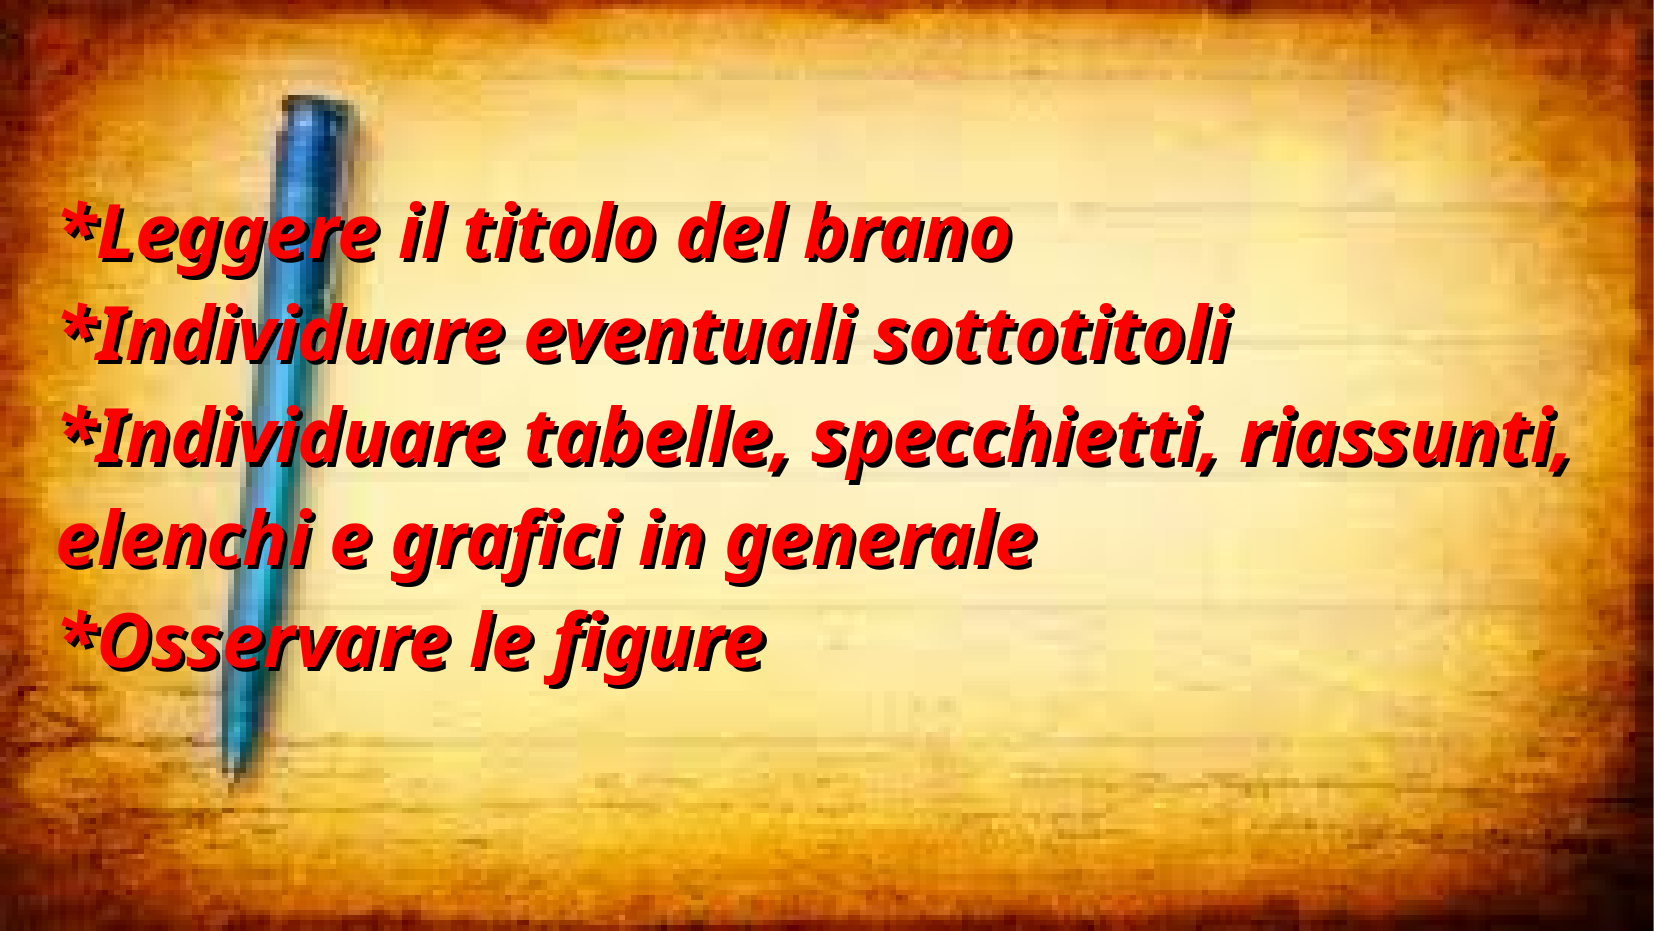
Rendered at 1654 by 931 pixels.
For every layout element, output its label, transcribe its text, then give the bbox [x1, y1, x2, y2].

subtitle *Leggere il titolo del brano *Individuare eventuali sottotitoli *Individuare tabelle, specchietti, riassunti, elenchi e grafici in generale *Osservare le figure [55, 80, 1651, 901]
picture [0, 0, 1654, 931]
